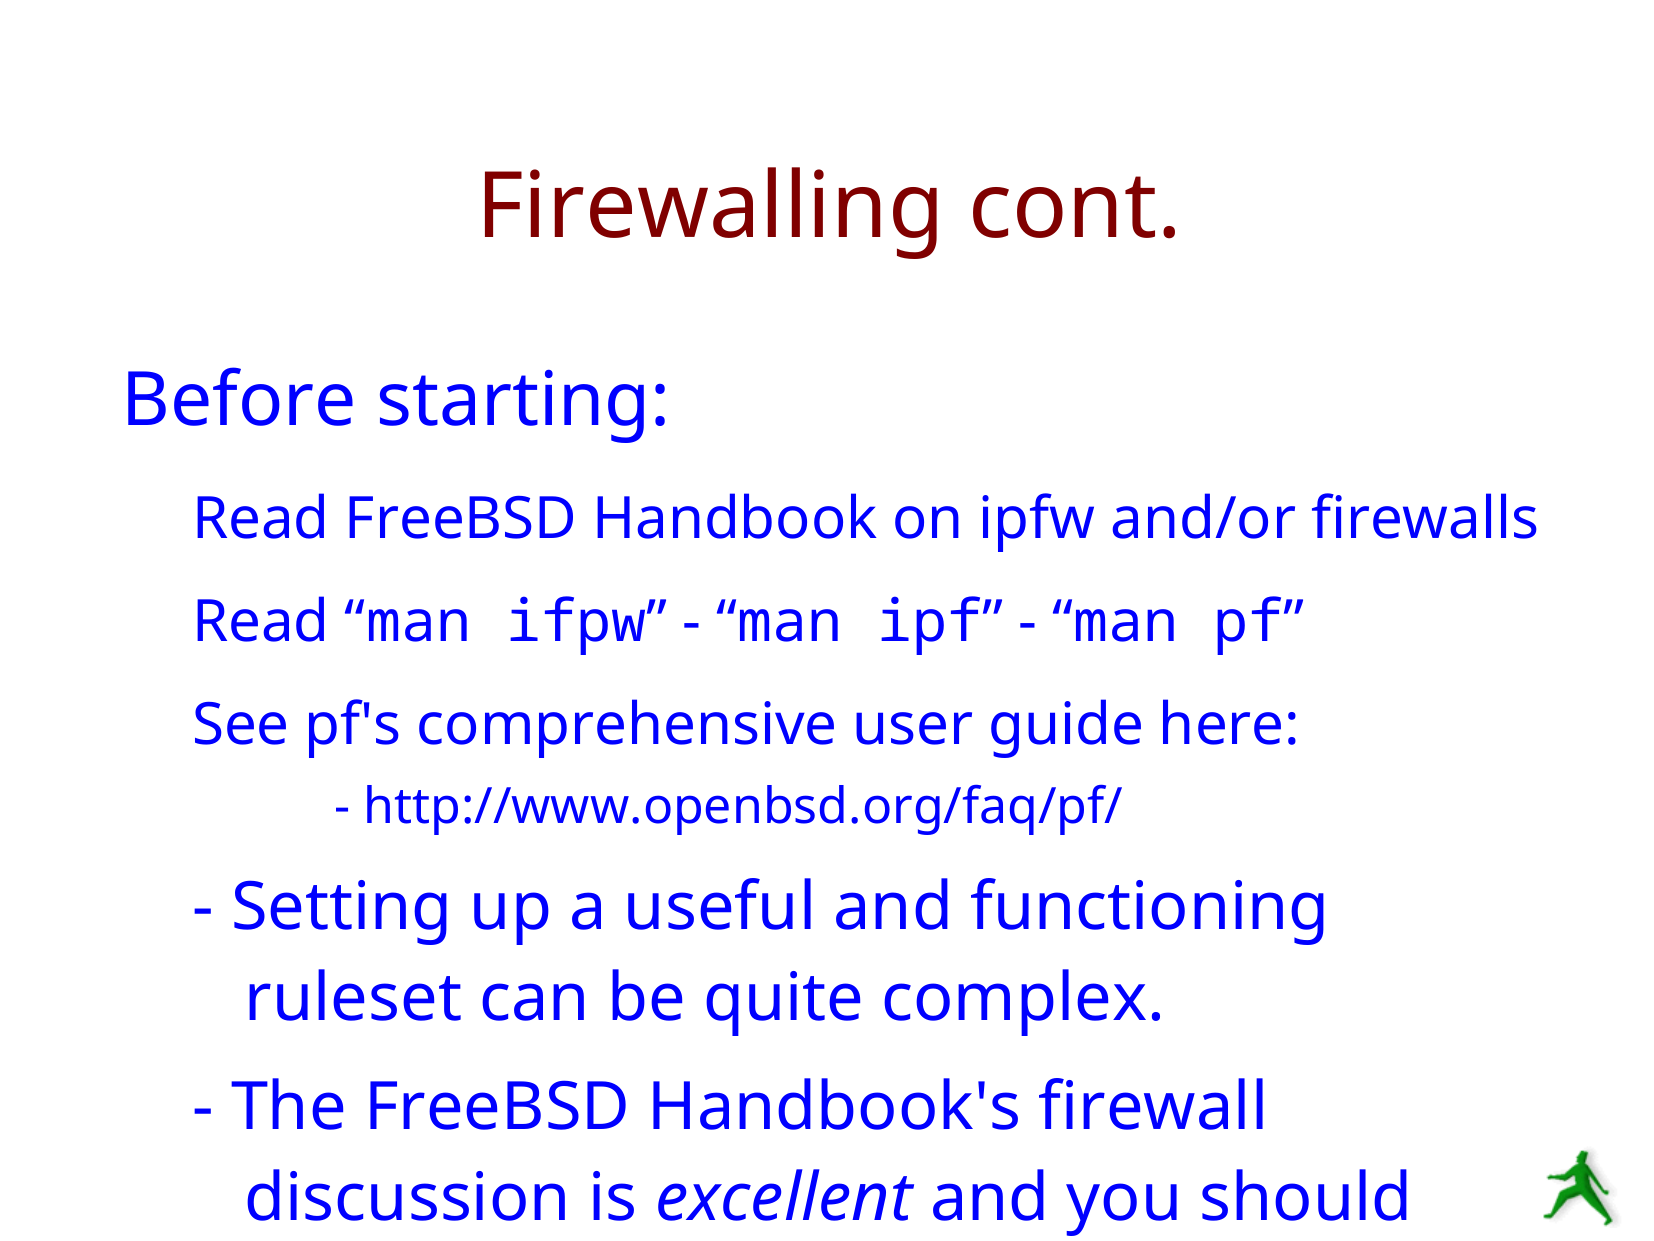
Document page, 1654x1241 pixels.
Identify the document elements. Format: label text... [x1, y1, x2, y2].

picture [1541, 1135, 1633, 1228]
list Before starting: Read FreeBSD Handbook on ipfw and/or firewalls Read “man ifpw” - “man ipf” - “man pf” See pf's comprehensive user guide here: - http://www.openbsd.org/faq/pf/ - Setting up a useful and functioning ruleset can be quite complex. - The FreeBSD Handbook's firewall discussion is excellent and you should use this. [121, 344, 1560, 1199]
title Firewalling cont. [87, 97, 1572, 316]
